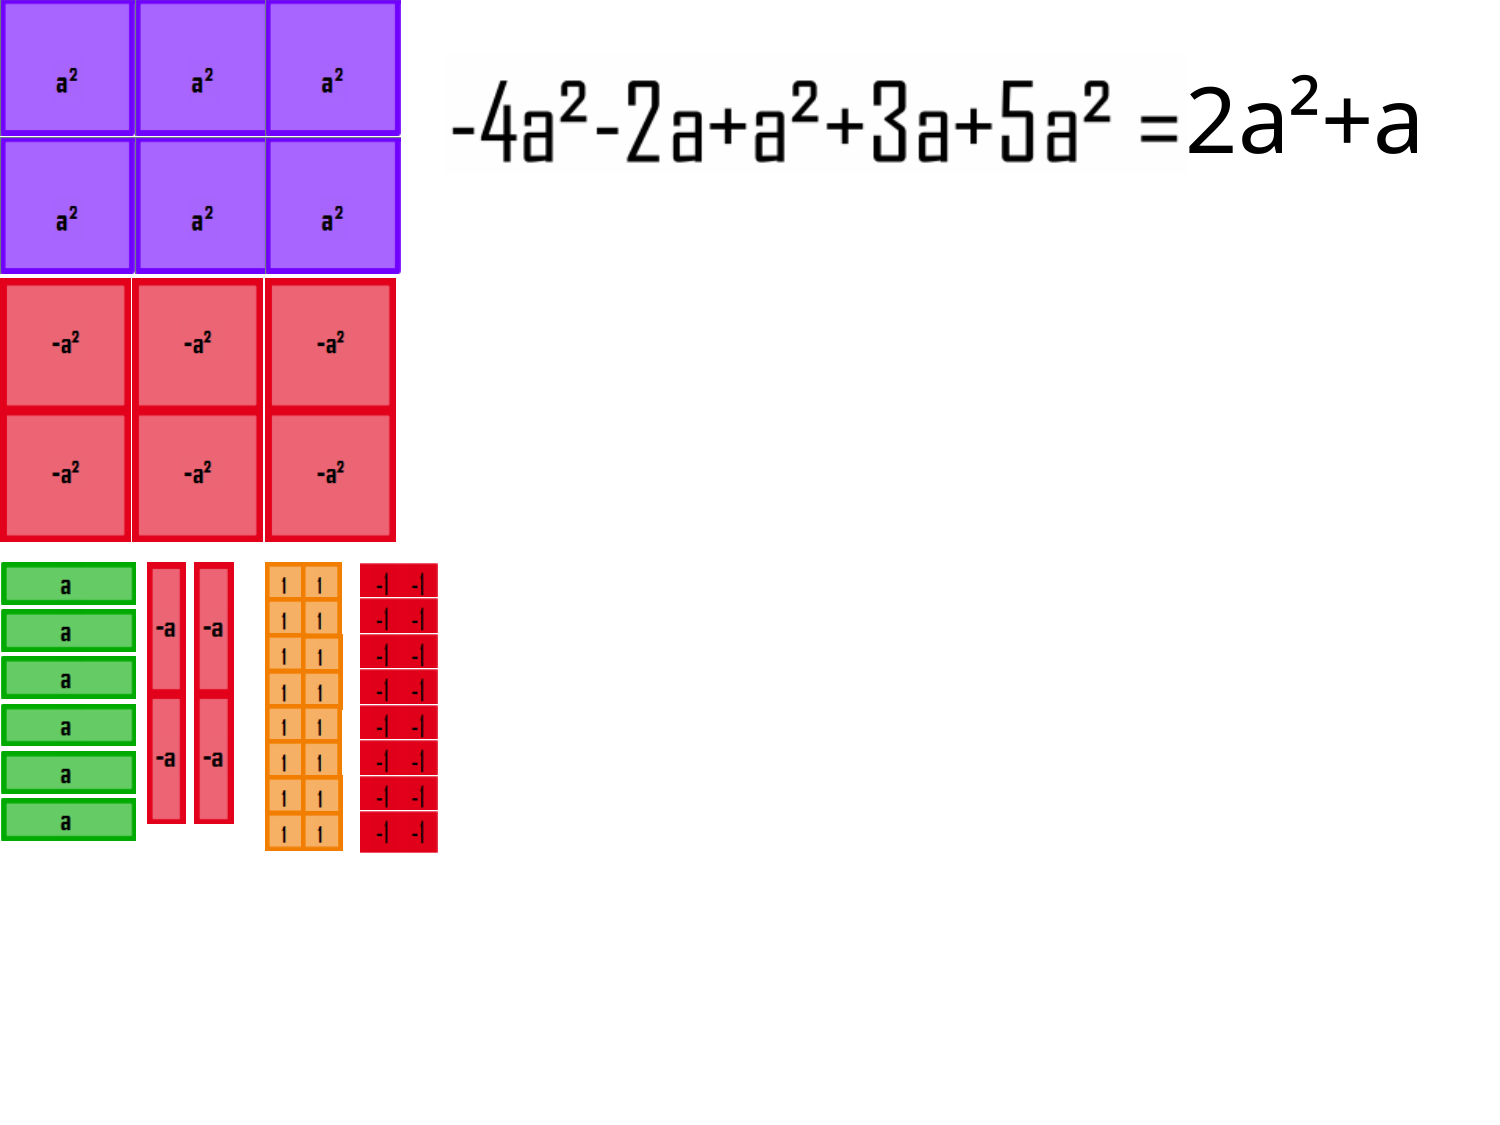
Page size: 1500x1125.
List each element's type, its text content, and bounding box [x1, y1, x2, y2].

picture [0, 137, 401, 274]
picture [360, 562, 438, 854]
picture [419, 54, 1170, 174]
picture [0, 0, 401, 136]
picture [265, 278, 396, 542]
picture [0, 704, 136, 747]
picture [0, 798, 136, 841]
text_box 2a²+a [1170, 54, 1441, 180]
picture [132, 278, 263, 542]
picture [0, 656, 136, 699]
picture [0, 278, 131, 542]
picture [0, 609, 136, 652]
picture [265, 562, 343, 851]
picture [0, 562, 136, 605]
picture [147, 562, 186, 824]
picture [0, 751, 136, 794]
picture [194, 562, 234, 824]
